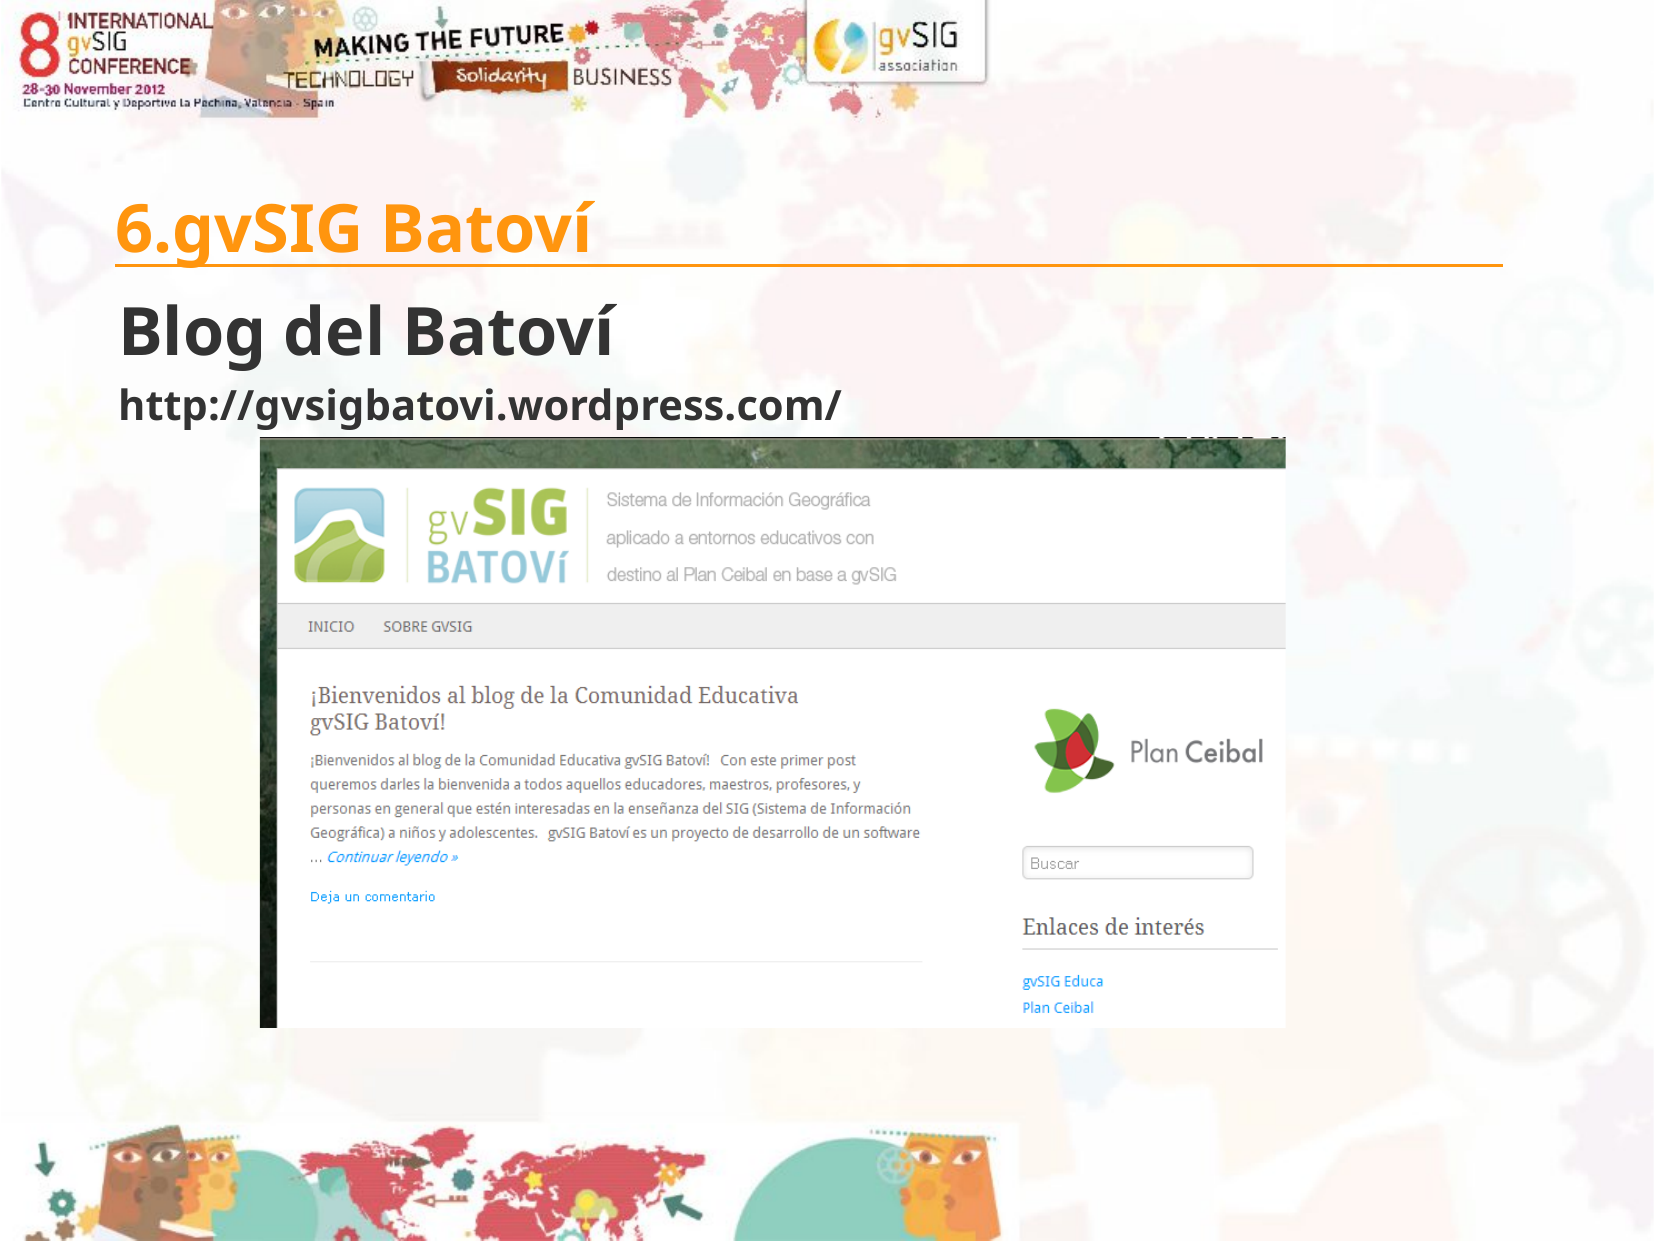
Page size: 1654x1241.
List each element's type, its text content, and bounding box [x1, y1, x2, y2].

picture [1, 0, 1654, 1241]
title 6.gvSIG Batoví [115, 187, 1604, 266]
title Blog del Batoví http://gvsigbatovi.wordpress.com/ [118, 295, 1607, 422]
